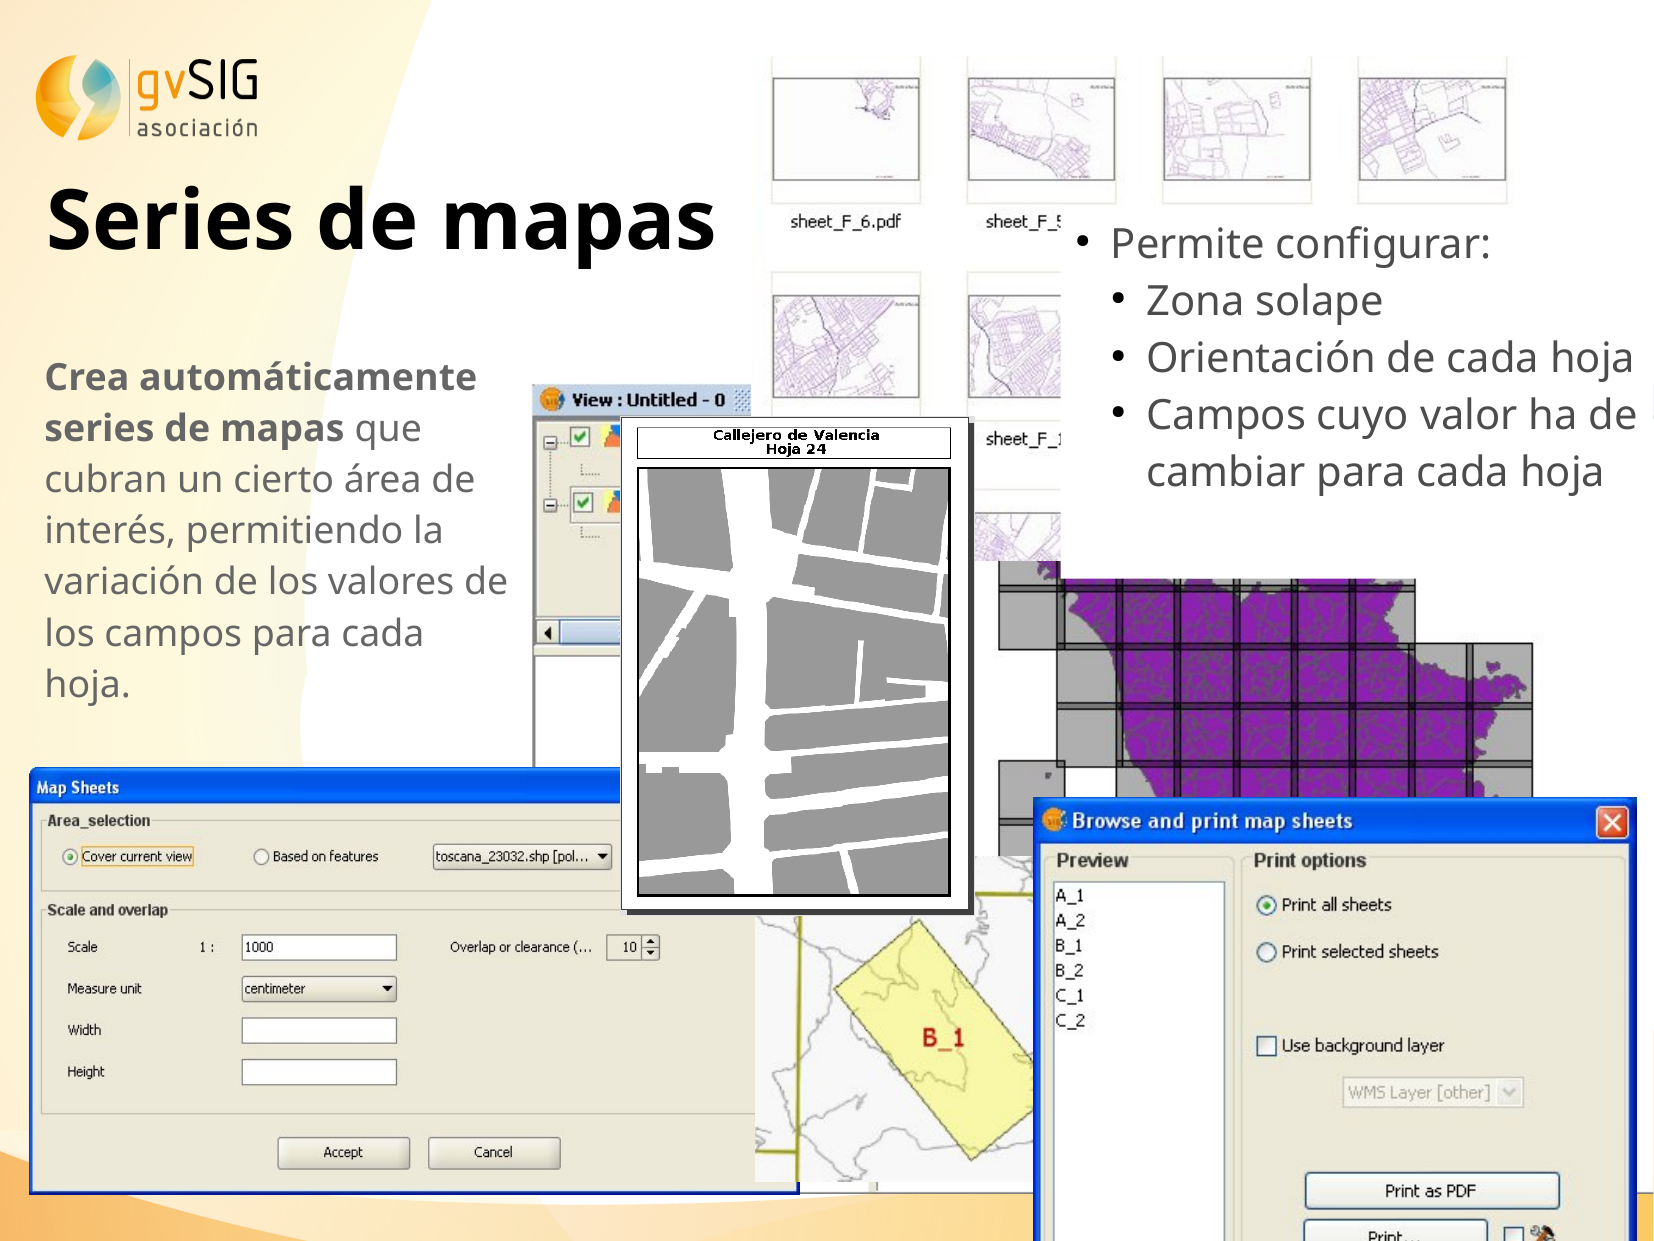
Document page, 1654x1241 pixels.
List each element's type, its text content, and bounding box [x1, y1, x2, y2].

text_box Permite configurar: Zona solape Orientación de cada hoja Campos cuyo valor ha de cambiar para cada hoja [1060, 206, 1654, 579]
picture [0, 0, 1654, 1241]
title Series de mapas [46, 170, 751, 265]
text_box Crea automáticamente series de mapas que cubran un cierto área de interés, permitiendo la variación de los valores de los campos para cada hoja. [29, 343, 532, 680]
